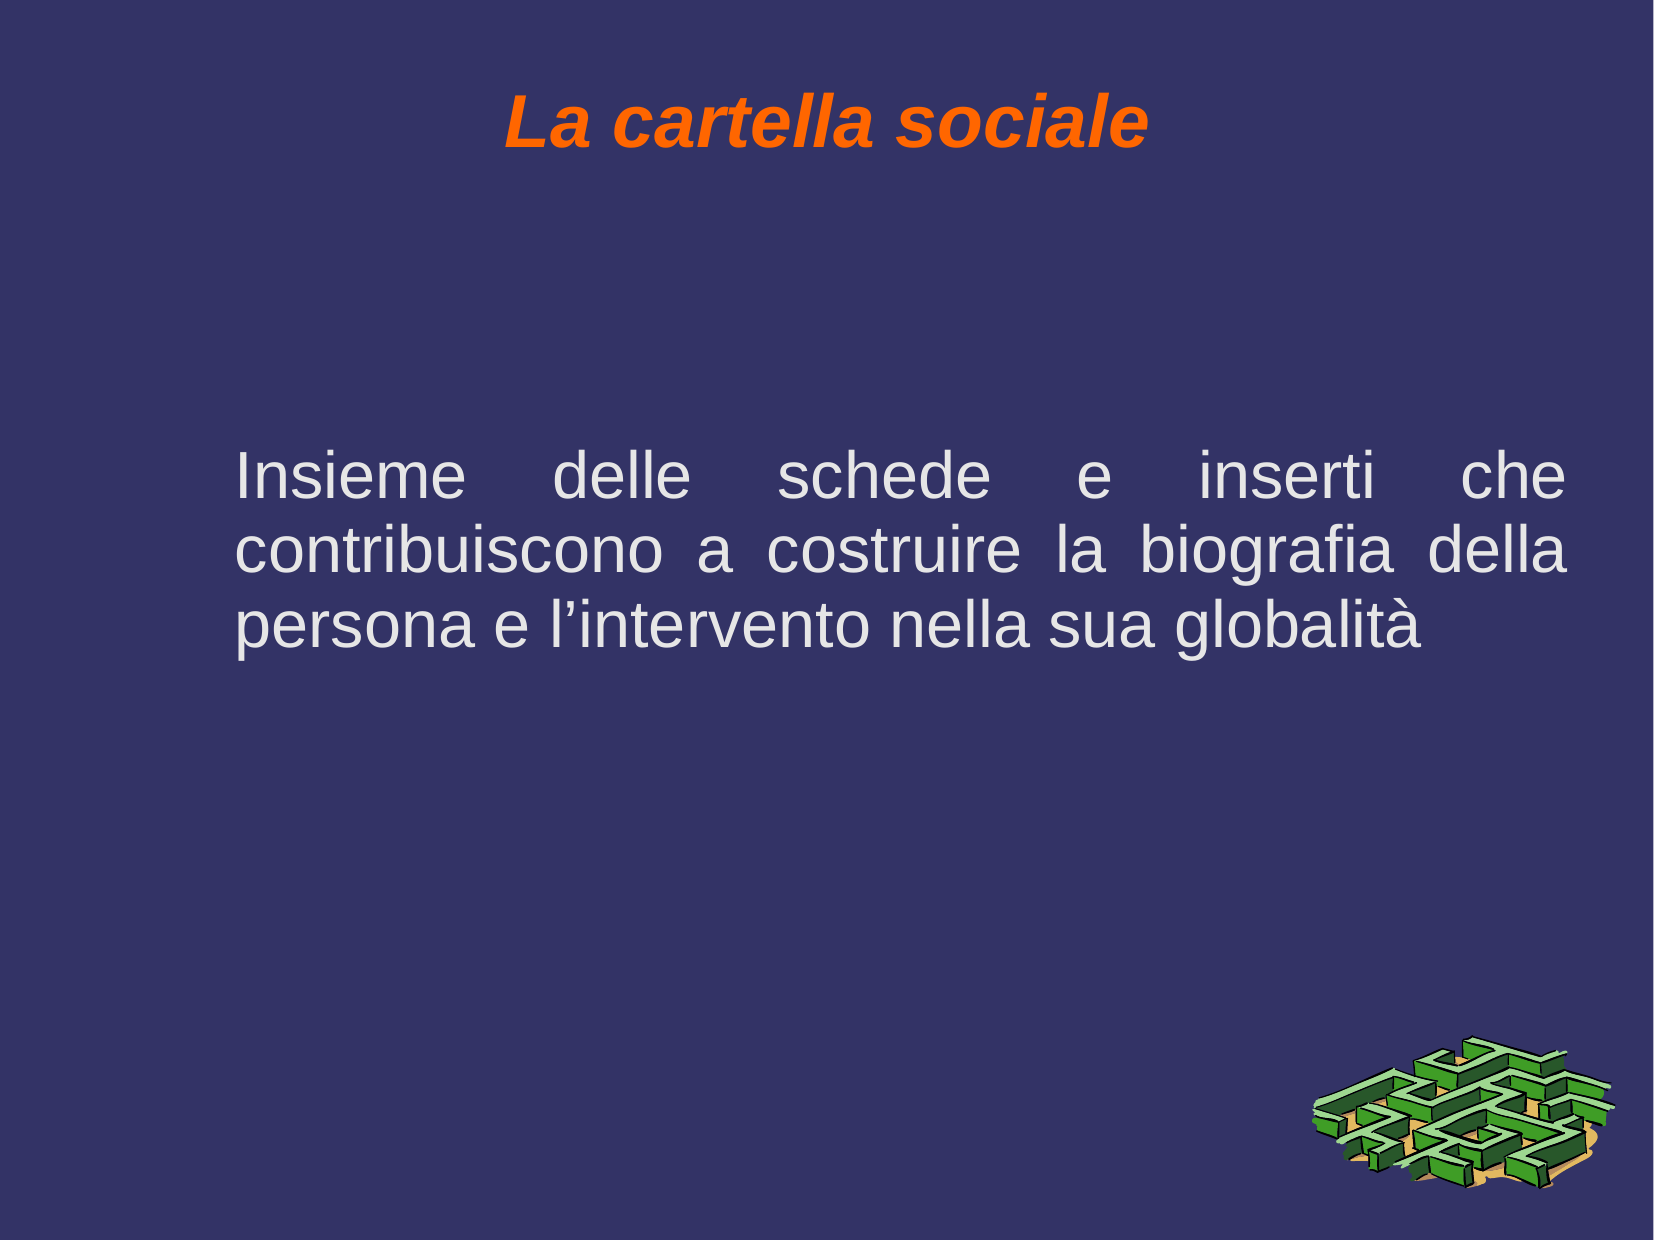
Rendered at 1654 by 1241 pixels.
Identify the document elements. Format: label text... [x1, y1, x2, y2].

text_box La cartella sociale [121, 19, 1534, 227]
text_box Insieme delle schede e inserti che contribuiscono a costruire la biografia della persona e l’intervento nella sua globalità [178, 364, 1570, 1146]
